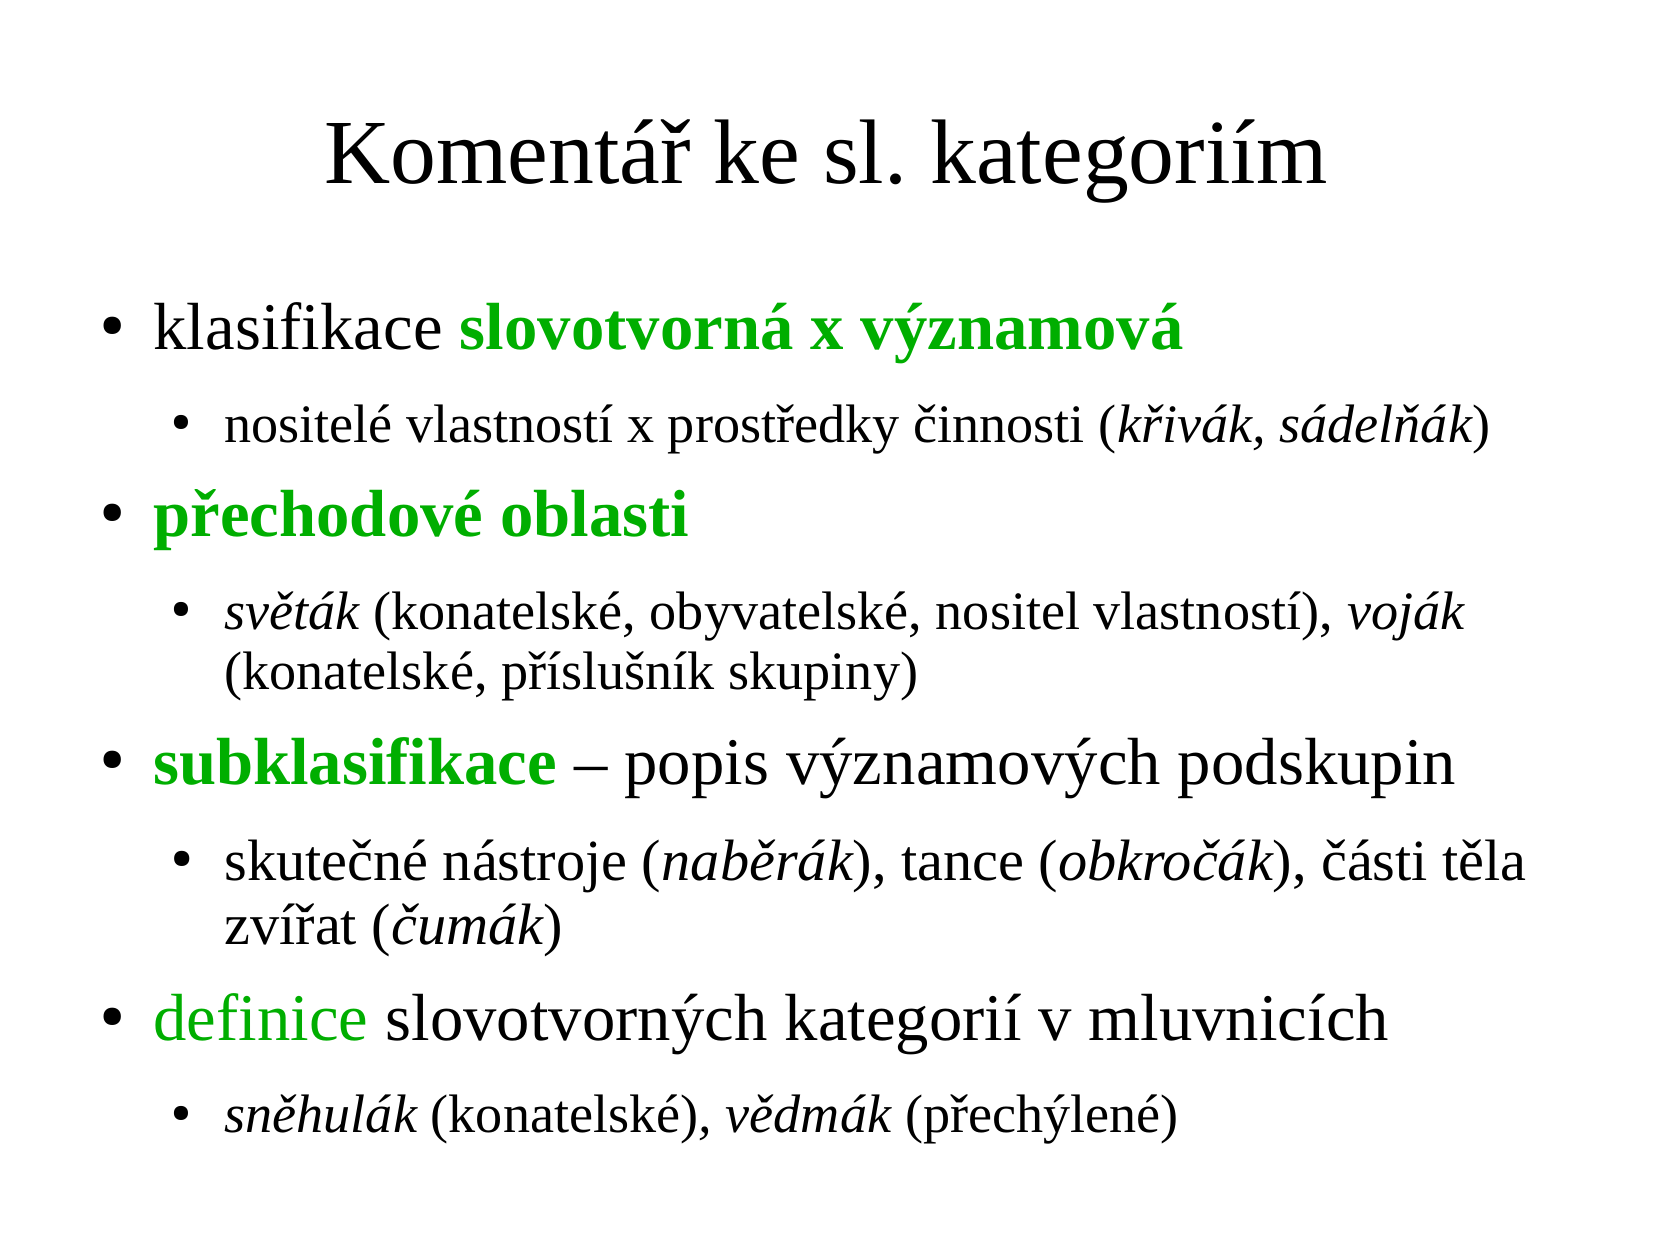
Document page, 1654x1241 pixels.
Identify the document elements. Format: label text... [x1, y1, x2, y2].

title Komentář ke sl. kategoriím [82, 56, 1571, 250]
list klasifikace slovotvorná x významová nositelé vlastností x prostředky činnosti (křivák, sádelňák) přechodové oblasti světák (konatelské, obyvatelské, nositel vlastností), voják (konatelské, příslušník skupiny) subklasifikace – popis významových podskupin skutečné nástroje (naběrák), tance (obkročák), části těla zvířat (čumák) definice slovotvorných kategorií v mluvnicích sněhulák (konatelské), vědmák (přechýlené) [82, 290, 1571, 1151]
